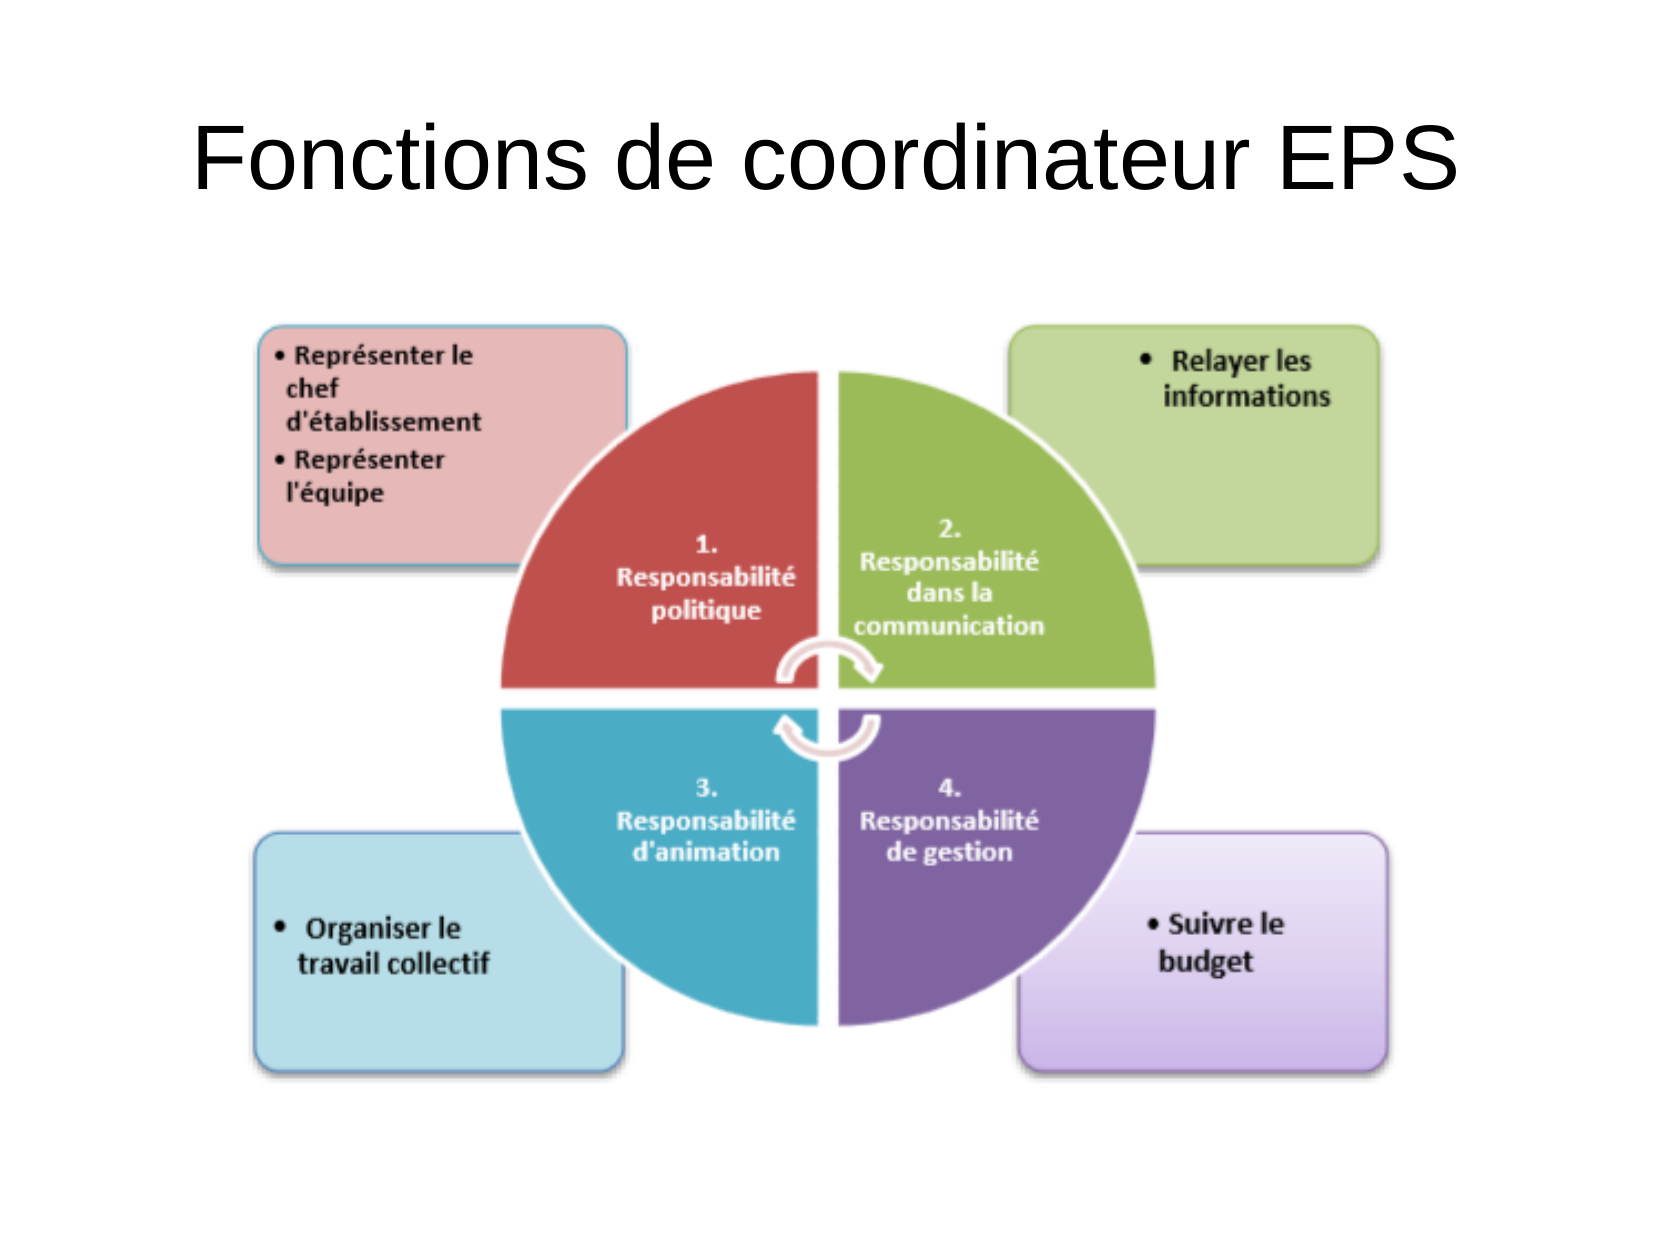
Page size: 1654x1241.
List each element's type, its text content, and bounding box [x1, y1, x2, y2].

title Fonctions de coordinateur EPS [82, 49, 1571, 257]
picture [229, 303, 1425, 1111]
